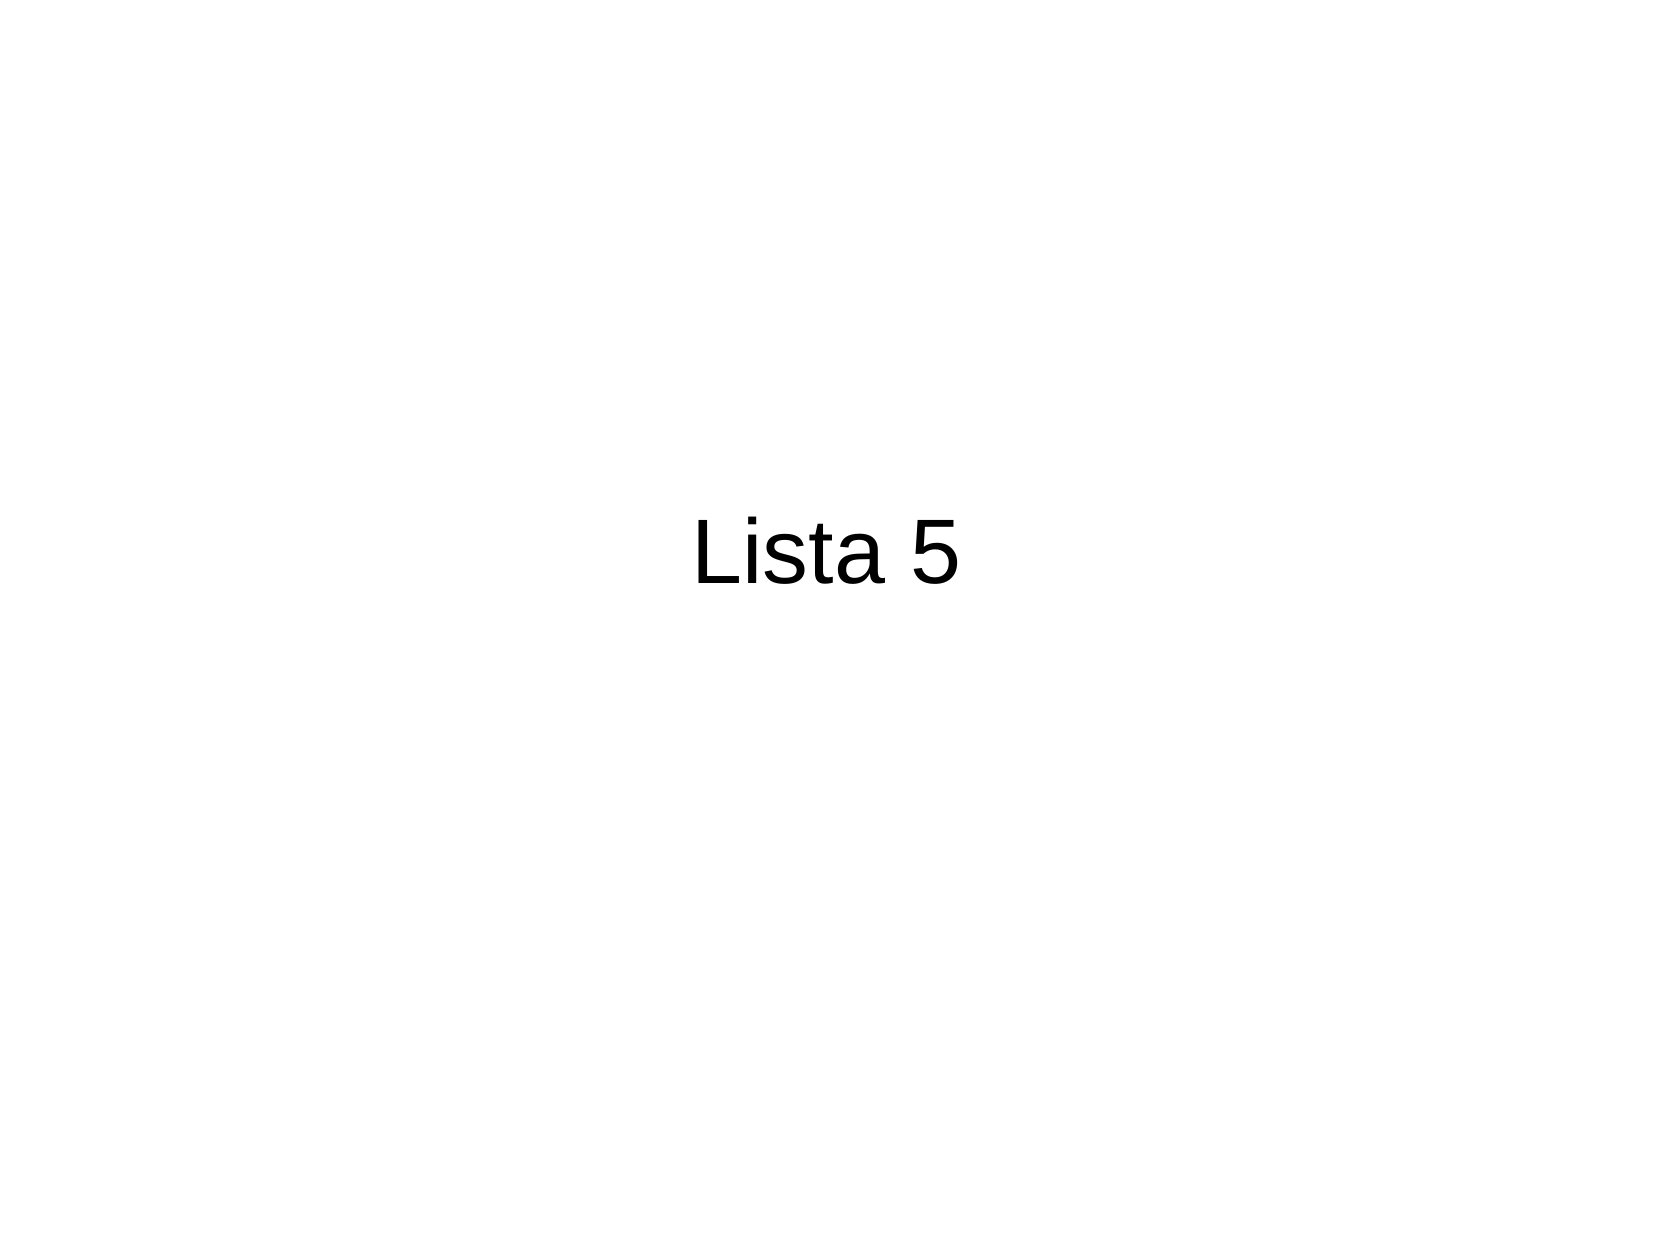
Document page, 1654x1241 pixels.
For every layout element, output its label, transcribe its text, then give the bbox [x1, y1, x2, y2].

title Lista 5 [82, 448, 1571, 656]
